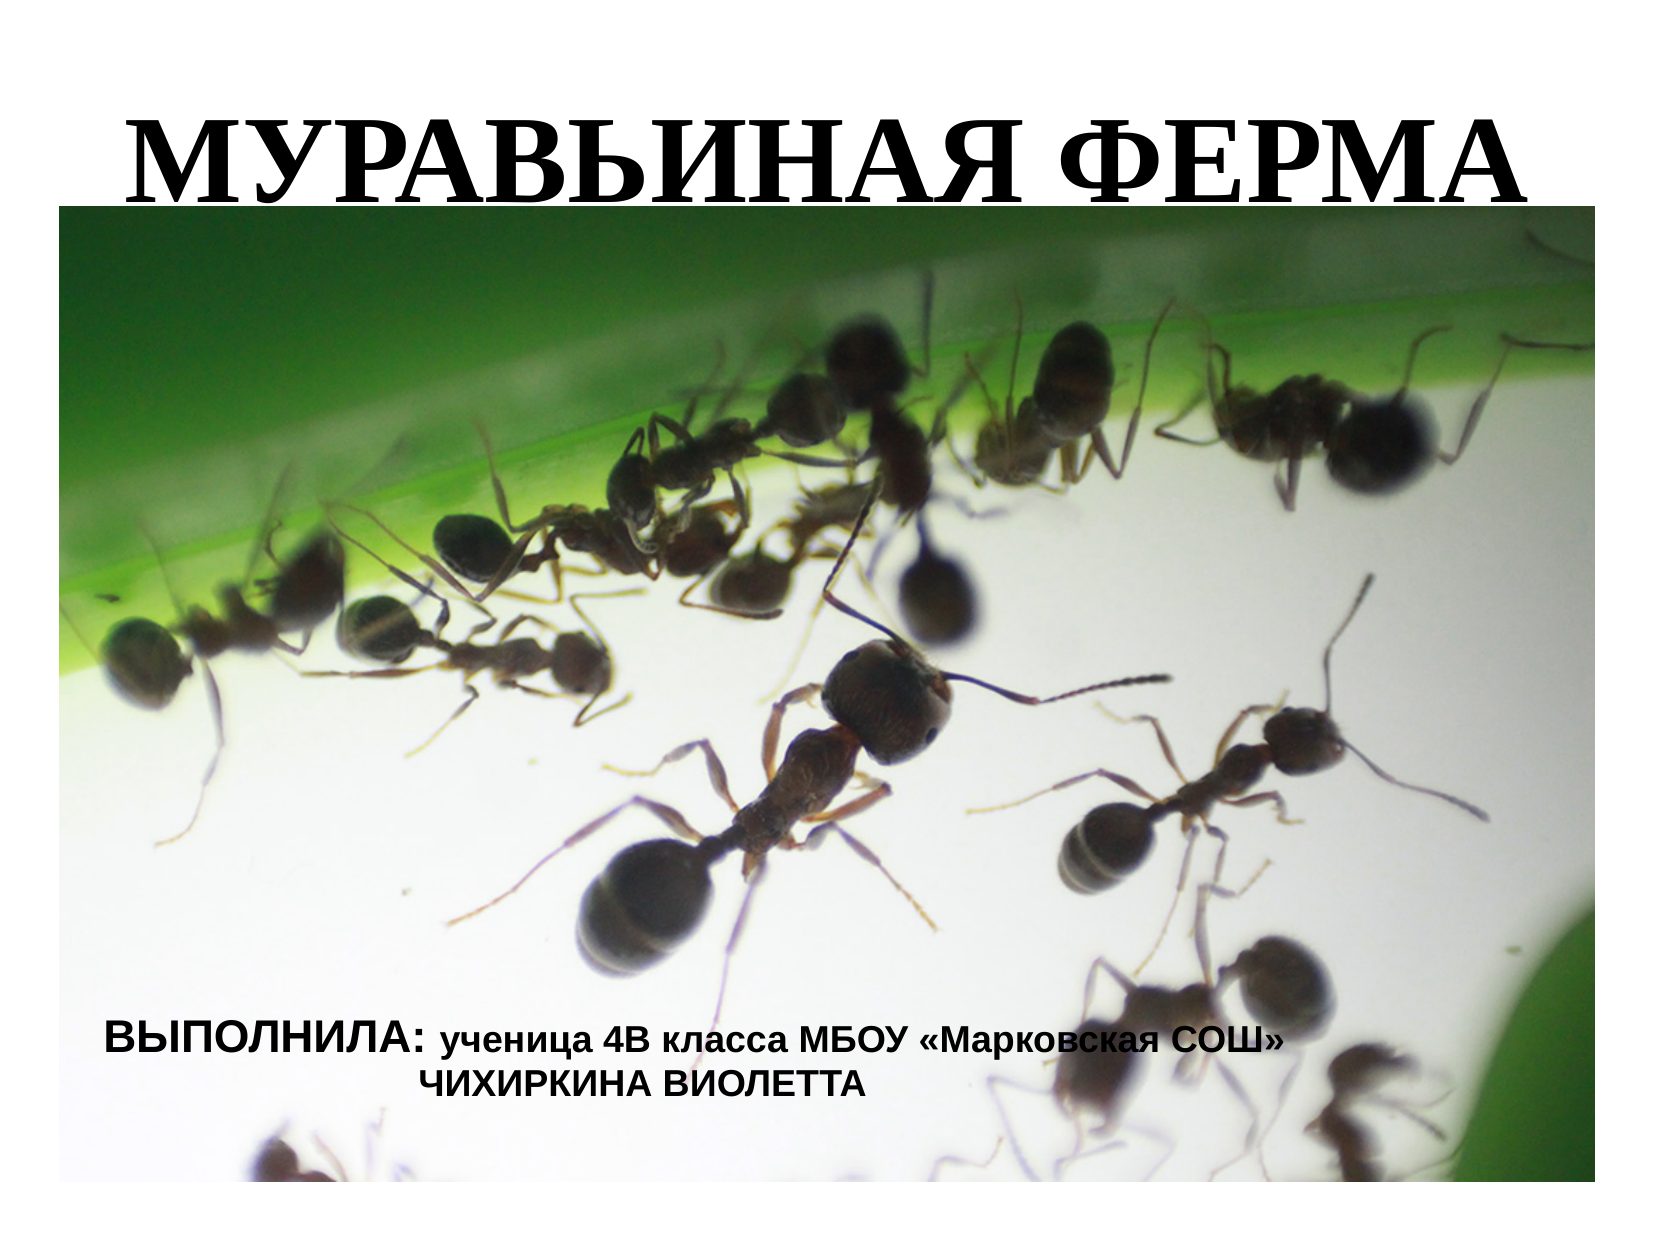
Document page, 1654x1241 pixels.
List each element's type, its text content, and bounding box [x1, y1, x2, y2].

picture [59, 206, 1595, 1182]
title МУРАВЬИНАЯ ФЕРМА [82, 49, 1571, 206]
text_box ВЫПОЛНИЛА: ученица 4В класса МБОУ «Марковская СОШ» ЧИХИРКИНА ВИОЛЕТТА [88, 1003, 1310, 1116]
